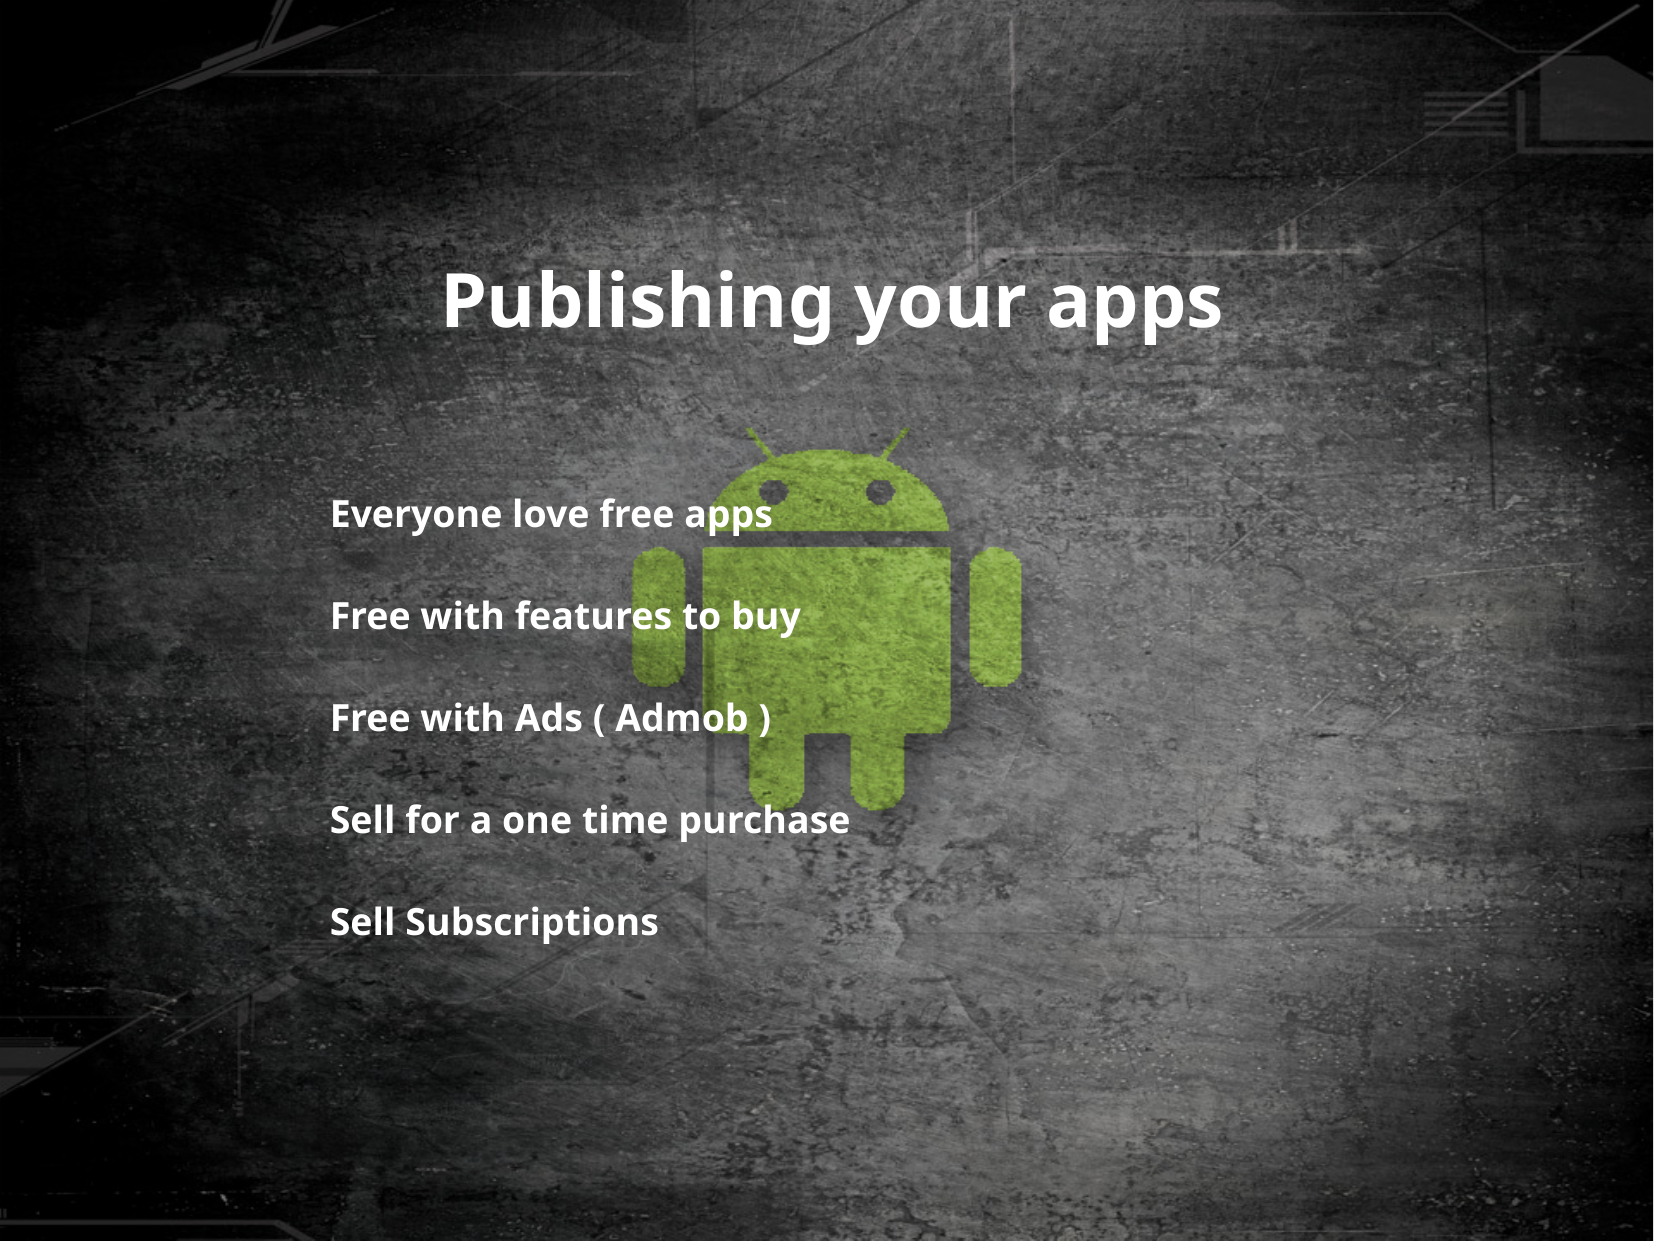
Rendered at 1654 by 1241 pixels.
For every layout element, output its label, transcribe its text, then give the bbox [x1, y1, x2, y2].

text_box Publishing your apps [330, 240, 1336, 360]
picture [0, 0, 1654, 1241]
text_box Everyone love free apps Free with features to buy Free with Ads ( Admob ) Sell for a one time purchase Sell Subscriptions [315, 480, 1396, 966]
